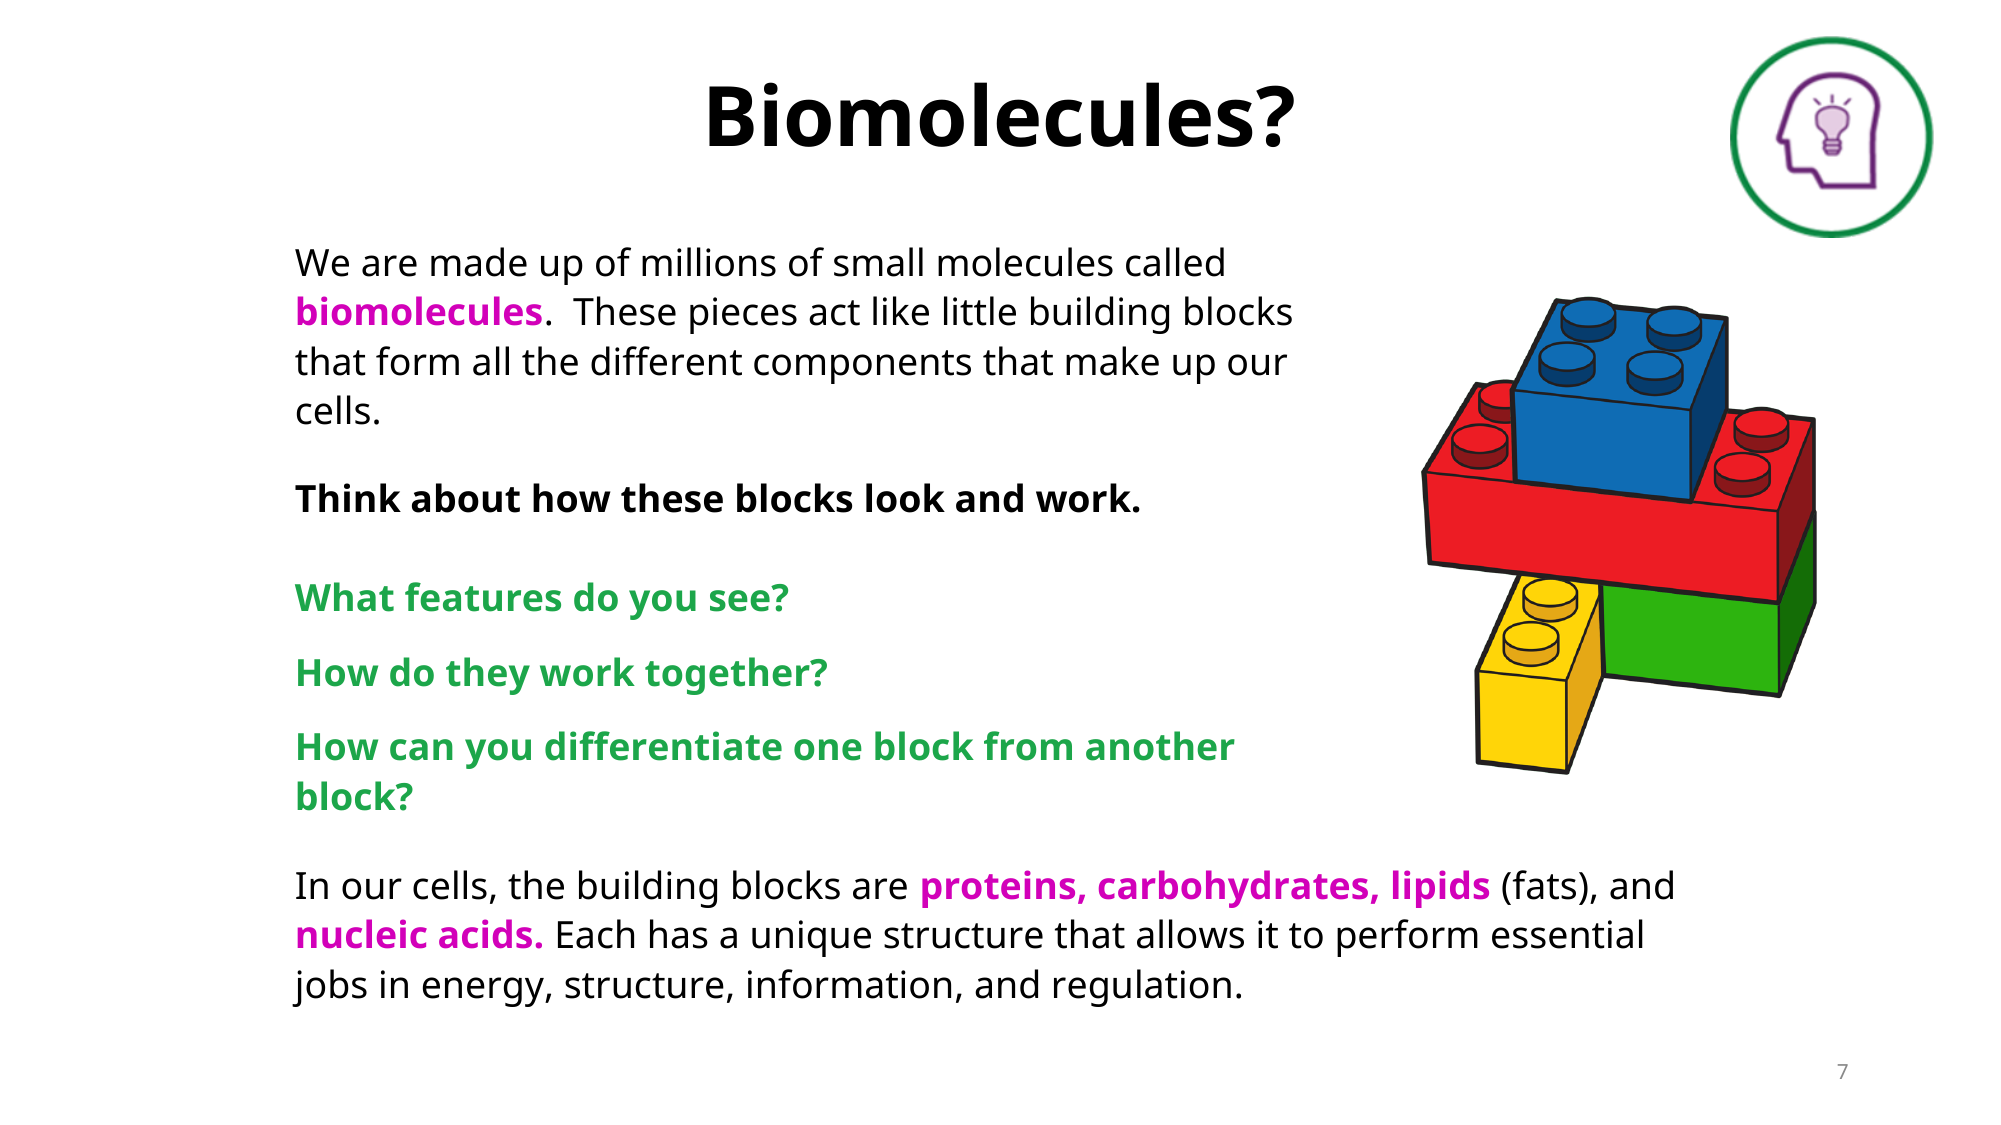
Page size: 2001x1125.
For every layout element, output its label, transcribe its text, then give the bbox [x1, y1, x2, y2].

title Biomolecules? [300, 44, 1699, 181]
text_box Think about how these blocks look and work. What features do you see? How do they work together? How can you differentiate one block from another block? [279, 463, 1421, 775]
text_box We are made up of millions of small molecules called biomolecules. These pieces act like little building blocks that form all the different components that make up our cells. [279, 226, 1439, 388]
text_box In our cells, the building blocks are proteins, carbohydrates, lipids (fats), and nucleic acids. Each has a unique structure that allows it to perform essential jobs in energy, structure, information, and regulation. [279, 849, 1737, 1012]
text_box 7 [1821, 1042, 1929, 1103]
picture [1421, 296, 1817, 775]
